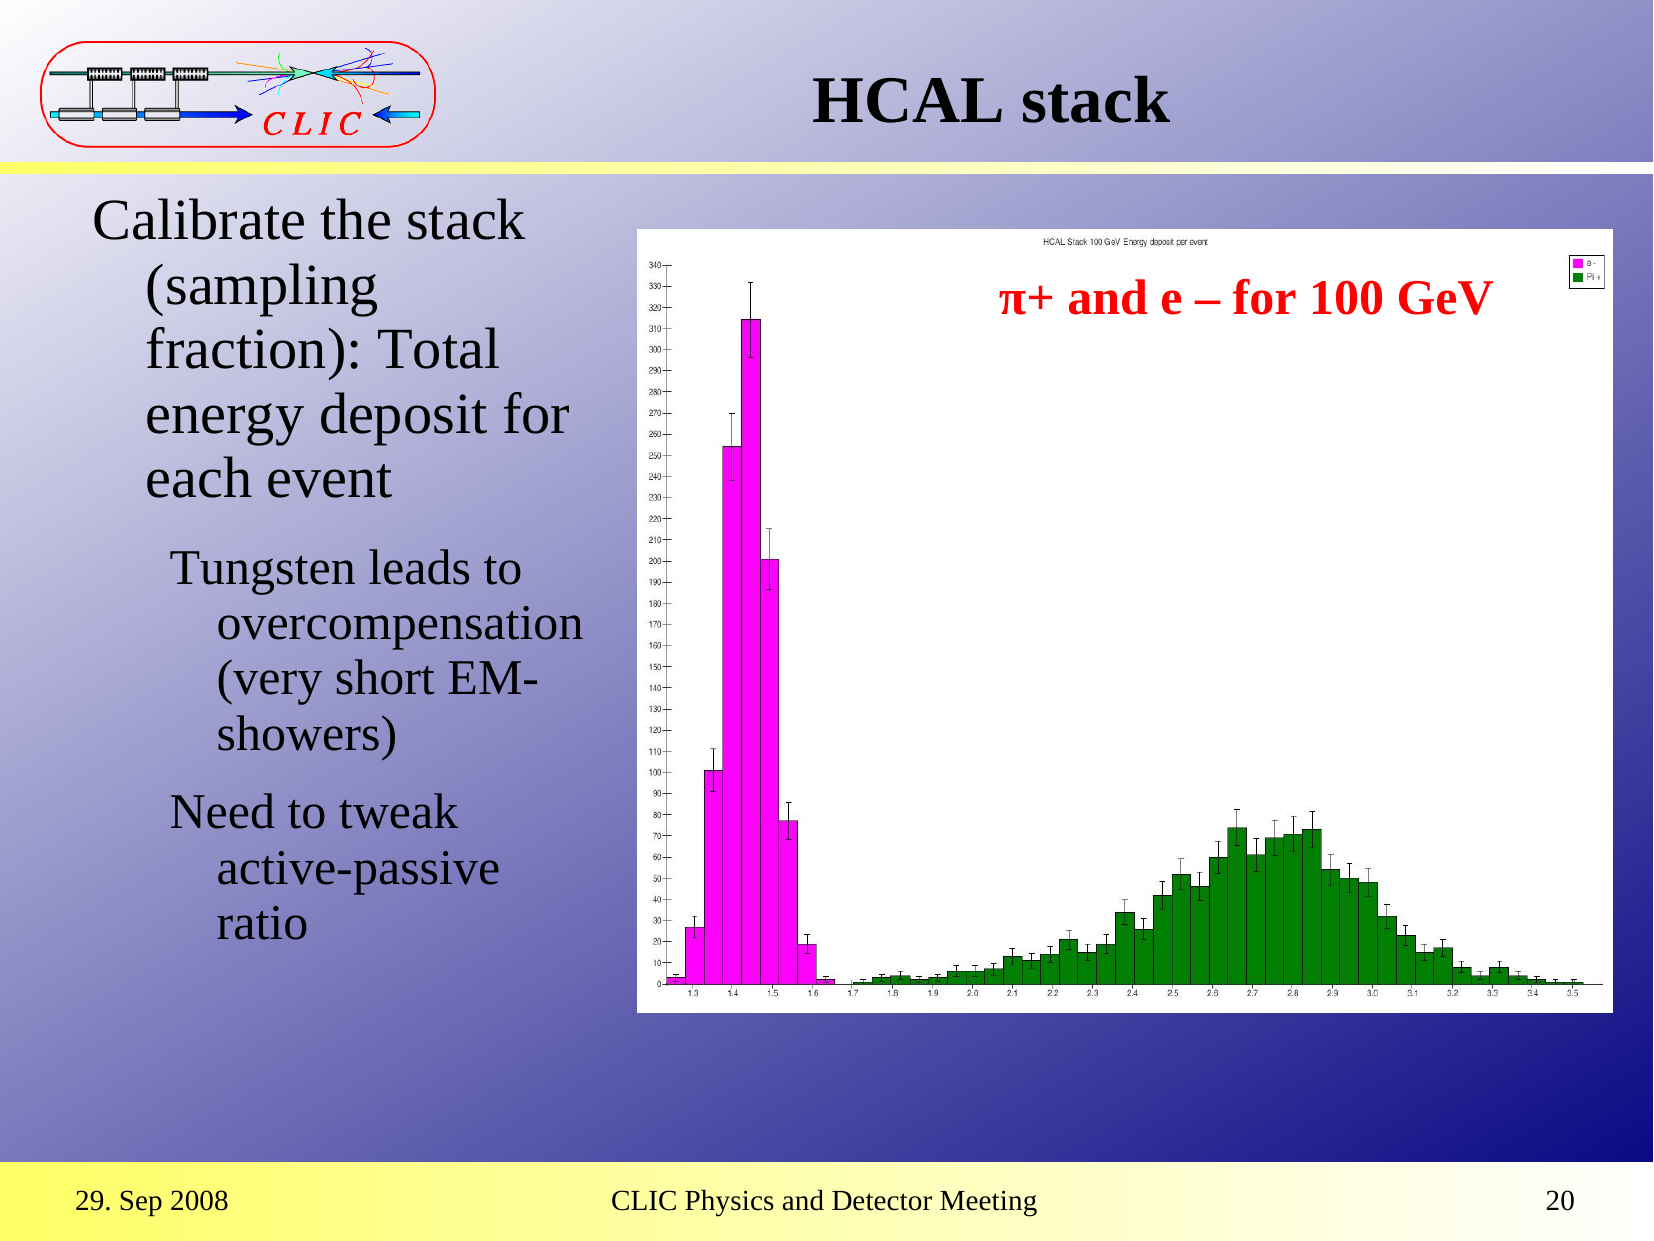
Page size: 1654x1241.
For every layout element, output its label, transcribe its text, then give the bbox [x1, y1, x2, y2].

picture [37, 37, 438, 150]
title HCAL stack [412, 56, 1571, 143]
text_box π+ and e – for 100 GeV [787, 262, 1653, 342]
list Calibrate the stack (sampling fraction): Total energy deposit for each event Tungsten leads to overcompensation (very short EM-showers) Need to tweak active-passive ratio [75, 187, 601, 1111]
picture [637, 229, 1613, 1013]
